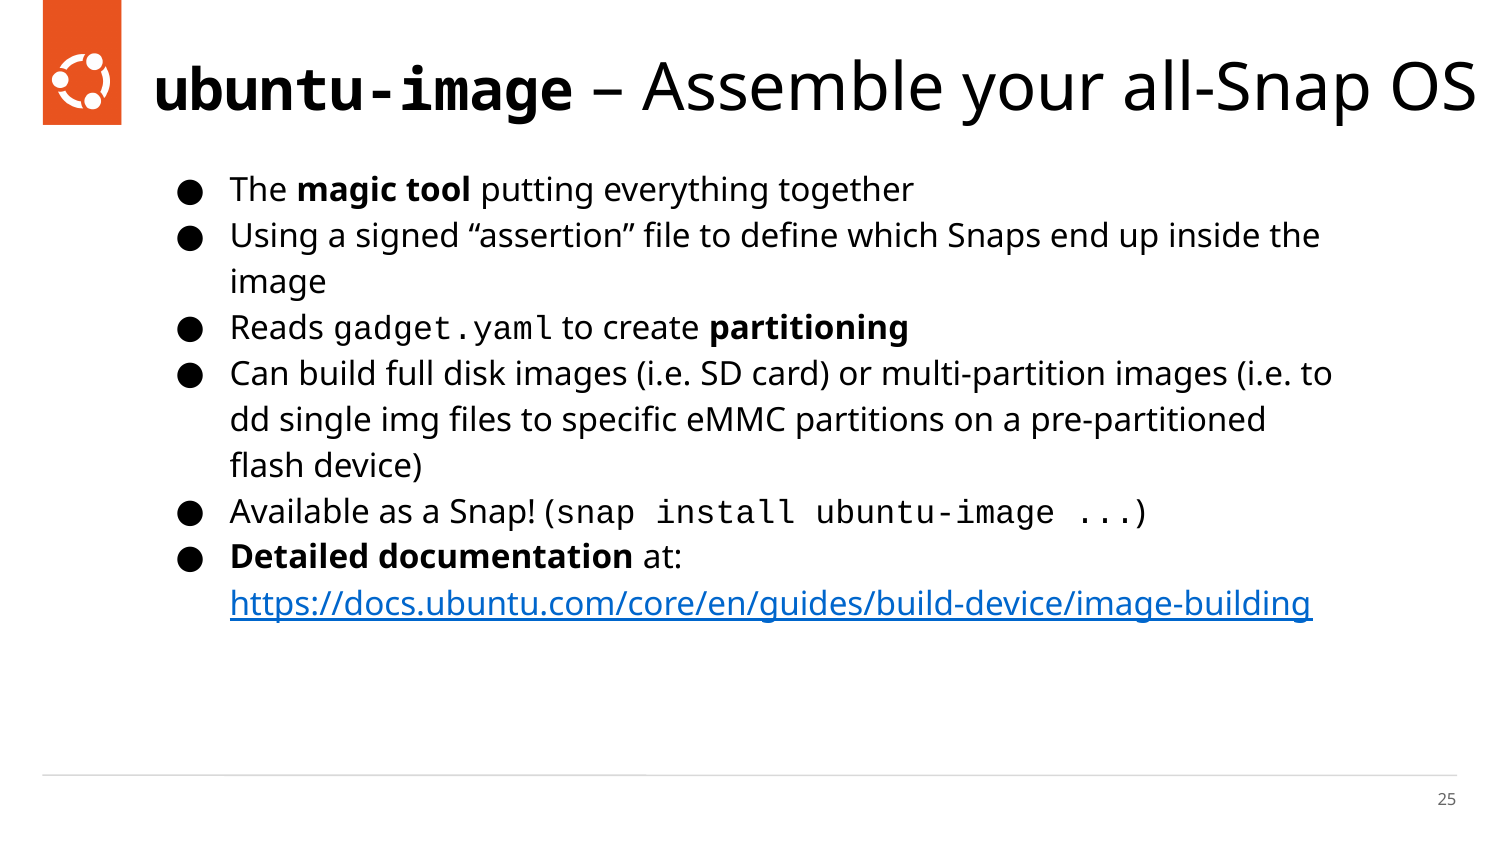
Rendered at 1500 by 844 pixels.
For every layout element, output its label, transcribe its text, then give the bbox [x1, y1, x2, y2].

slide_number <number> [1381, 773, 1472, 839]
title ubuntu-image – Assemble your all-Snap OS [154, 43, 1500, 126]
list The magic tool putting everything together Using a signed “assertion” file to define which Snaps end up inside the image Reads gadget.yaml to create partitioning Can build full disk images (i.e. SD card) or multi-partition images (i.e. to dd single img files to specific eMMC partitions on a pre-partitioned flash device) Available as a Snap! (snap install ubuntu-image ...) Detailed documentation at: https://docs.ubuntu.com/core/en/guides/build-device/image-building [154, 162, 1343, 768]
